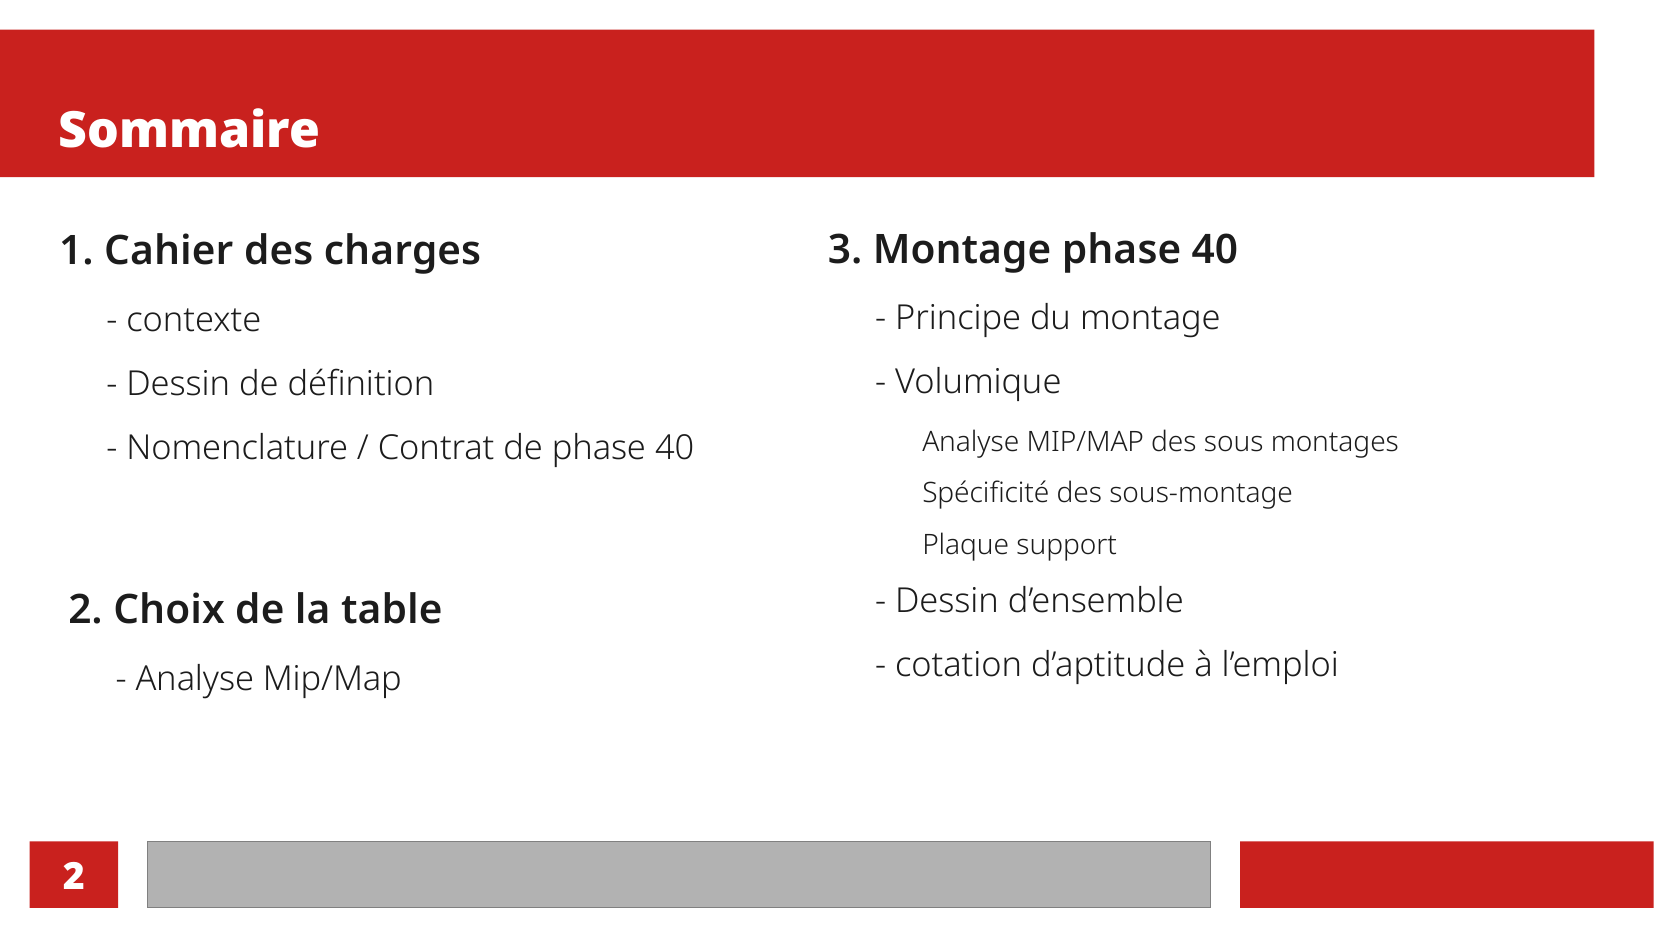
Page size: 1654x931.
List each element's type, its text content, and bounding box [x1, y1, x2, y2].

list 2. Choix de la table - Analyse Mip/Map [68, 580, 818, 750]
list 1. Cahier des charges - contexte - Dessin de définition - Nomenclature / Contrat de phase 40 [59, 221, 784, 488]
list 3. Montage phase 40 - Principe du montage - Volumique Analyse MIP/MAP des sous montages Spécificité des sous-montage Plaque support - Dessin d’ensemble - cotation d’aptitude à l’emploi [827, 219, 1577, 796]
title Sommaire [59, 44, 1595, 163]
